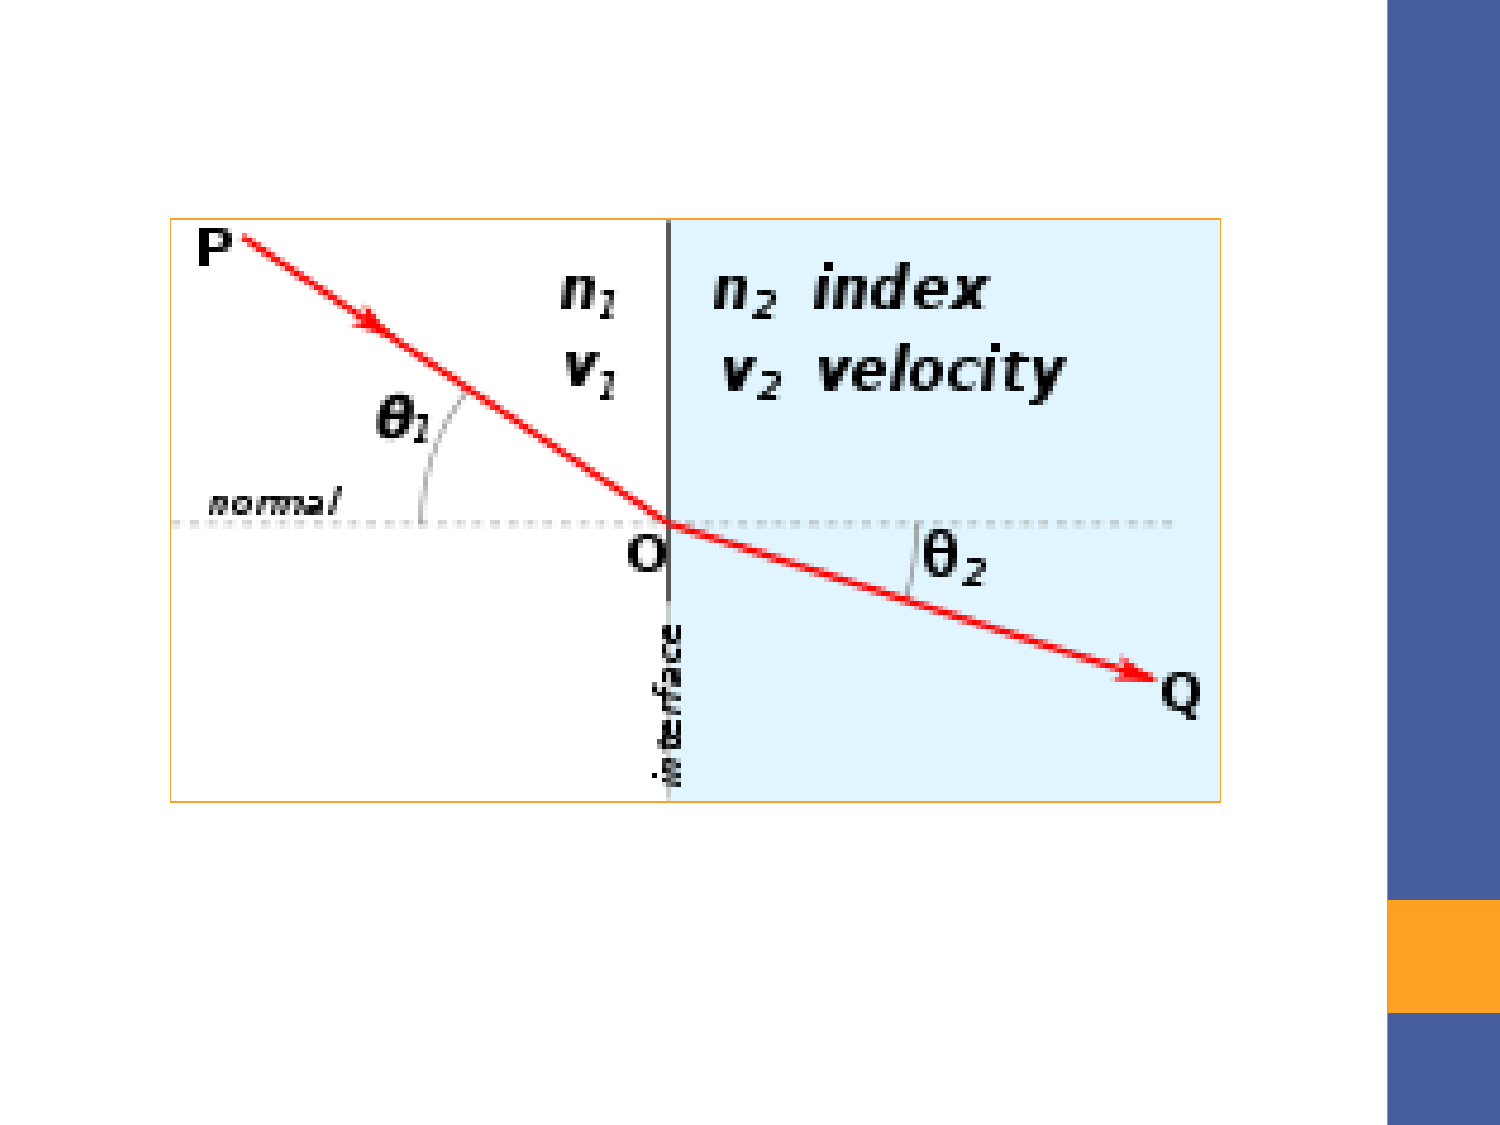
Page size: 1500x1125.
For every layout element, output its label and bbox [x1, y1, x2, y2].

picture [171, 219, 1220, 802]
